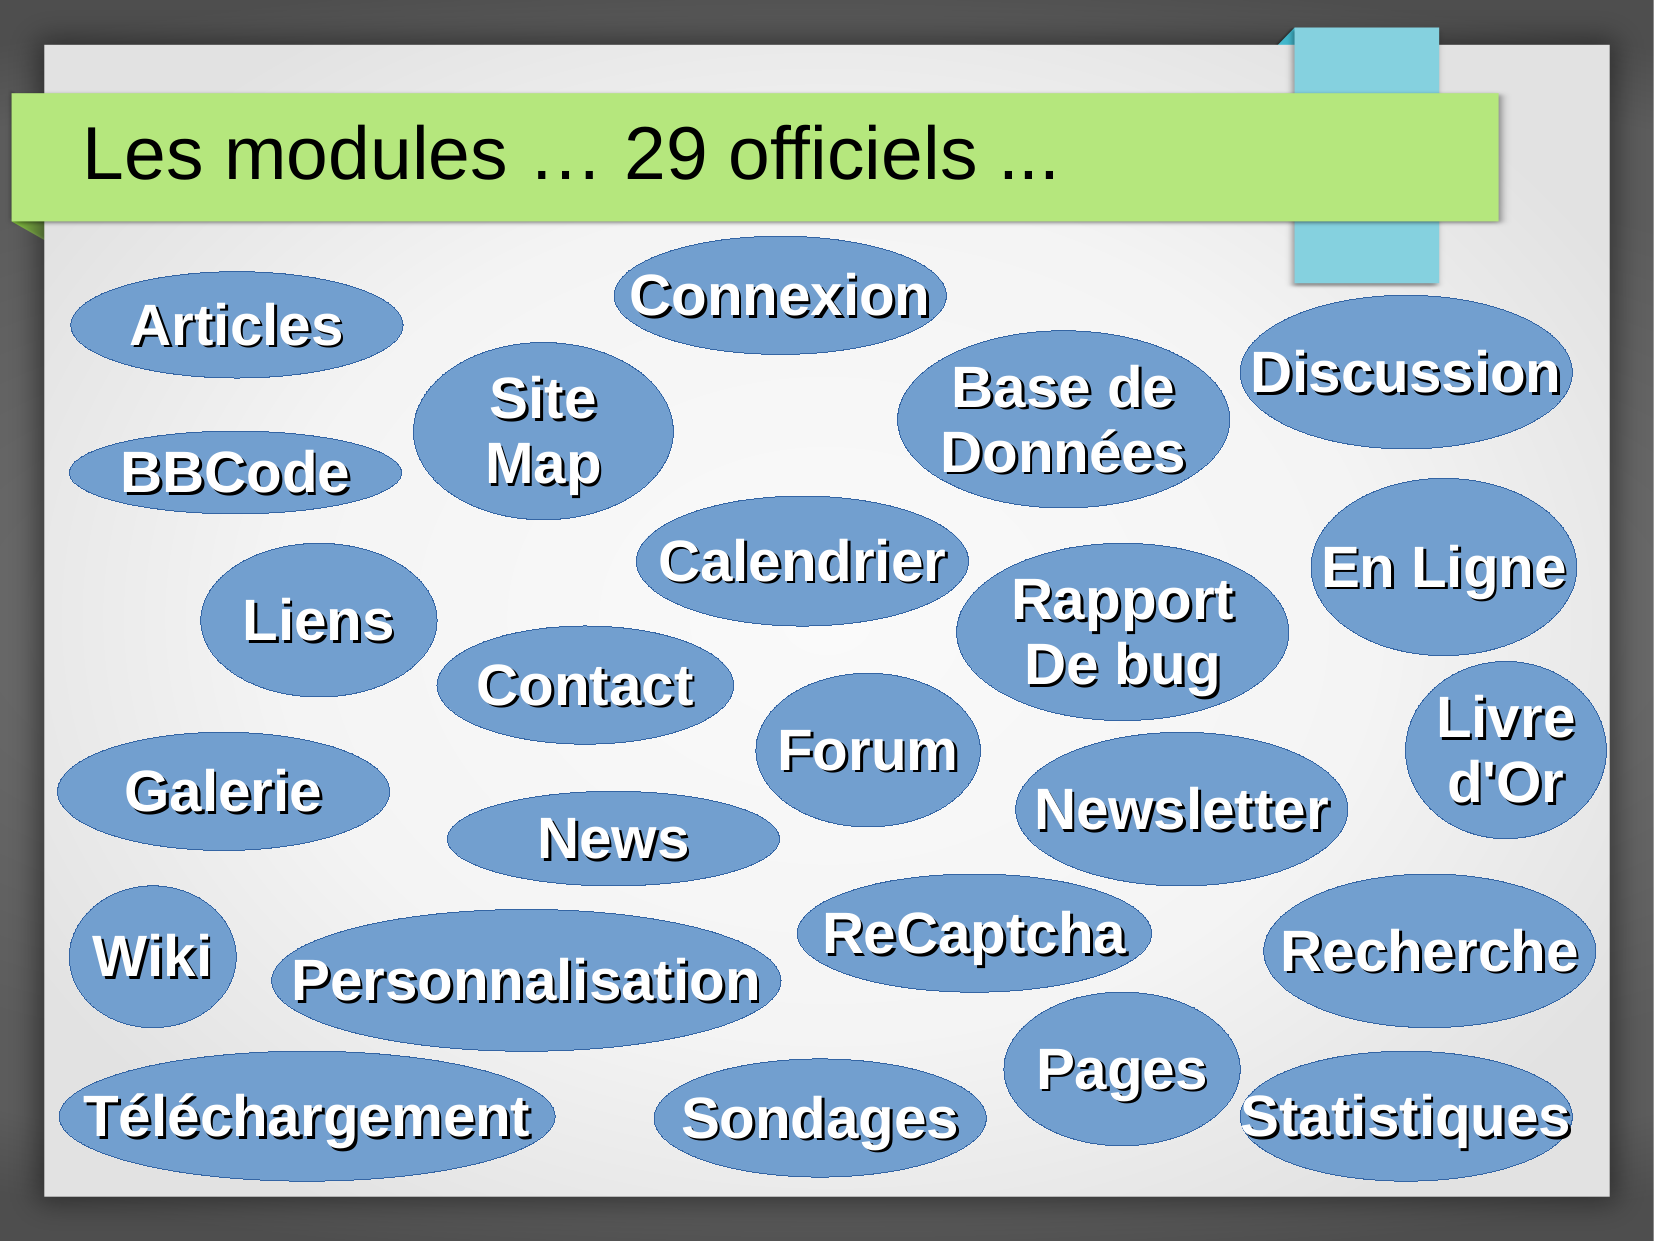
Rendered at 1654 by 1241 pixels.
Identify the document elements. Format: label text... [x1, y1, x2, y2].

text_box Sondages [654, 1058, 987, 1178]
text_box Calendrier [636, 496, 969, 627]
text_box Téléchargement [59, 1051, 556, 1182]
text_box Rapport De bug [956, 543, 1289, 721]
text_box Wiki [69, 885, 237, 1028]
picture [0, 0, 1654, 1241]
text_box Articles [70, 271, 404, 379]
text_box Connexion [614, 236, 947, 355]
text_box Discussion [1240, 295, 1573, 449]
text_box ReCaptcha [797, 874, 1152, 993]
text_box En Ligne [1311, 478, 1577, 656]
text_box Personnalisation [271, 909, 782, 1052]
text_box Site Map [413, 342, 674, 520]
text_box Contact [436, 625, 734, 745]
text_box Base de Données [897, 330, 1230, 508]
text_box Forum [755, 673, 981, 827]
text_box Galerie [57, 732, 390, 851]
text_box Liens [200, 543, 438, 697]
title Les modules … 29 officiels ... [82, 94, 1264, 213]
text_box Livre d'Or [1405, 661, 1607, 839]
text_box Recherche [1263, 874, 1596, 1028]
text_box News [447, 791, 780, 886]
text_box Pages [1003, 992, 1241, 1146]
text_box Newsletter [1015, 732, 1348, 886]
text_box BBCode [69, 431, 402, 514]
text_box Statistiques [1240, 1051, 1573, 1182]
